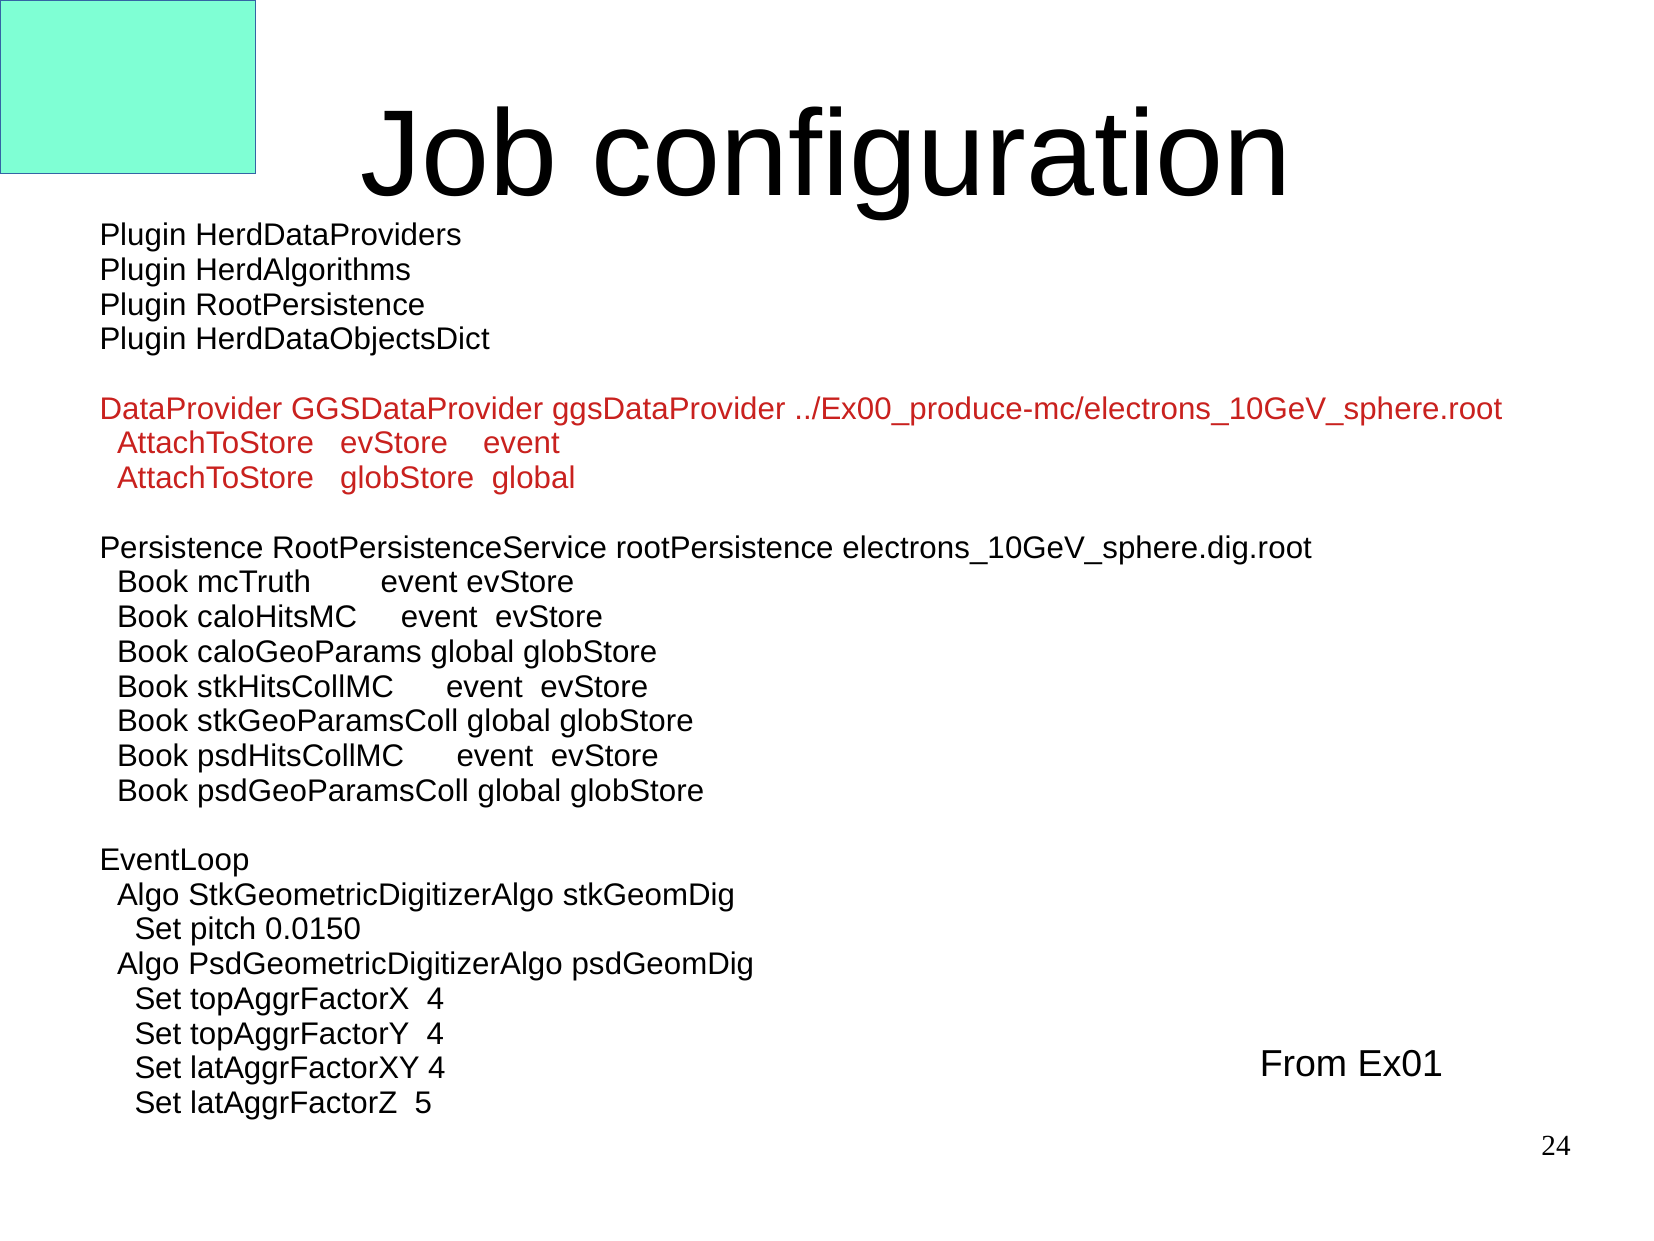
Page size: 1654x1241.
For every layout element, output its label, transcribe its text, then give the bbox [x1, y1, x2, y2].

text_box From Ex01 [1245, 1035, 1651, 1092]
text_box [0, 0, 256, 174]
text_box Plugin HerdDataProviders Plugin HerdAlgorithms Plugin RootPersistence Plugin HerdDataObjectsDict DataProvider GGSDataProvider ggsDataProvider ../Ex00_produce-mc/electrons_10GeV_sphere.root AttachToStore evStore event AttachToStore globStore global Persistence RootPersistenceService rootPersistence electrons_10GeV_sphere.dig.root Book mcTruth event evStore Book caloHitsMC event evStore Book caloGeoParams global globStore Book stkHitsCollMC event evStore Book stkGeoParamsColl global globStore Book psdHitsCollMC event evStore Book psdGeoParamsColl global globStore EventLoop Algo StkGeometricDigitizerAlgo stkGeomDig Set pitch 0.0150 Algo PsdGeometricDigitizerAlgo psdGeomDig Set topAggrFactorX 4 Set topAggrFactorY 4 Set latAggrFactorXY 4 Set latAggrFactorZ 5 [84, 210, 1561, 1171]
title Job configuration [82, 49, 1571, 257]
